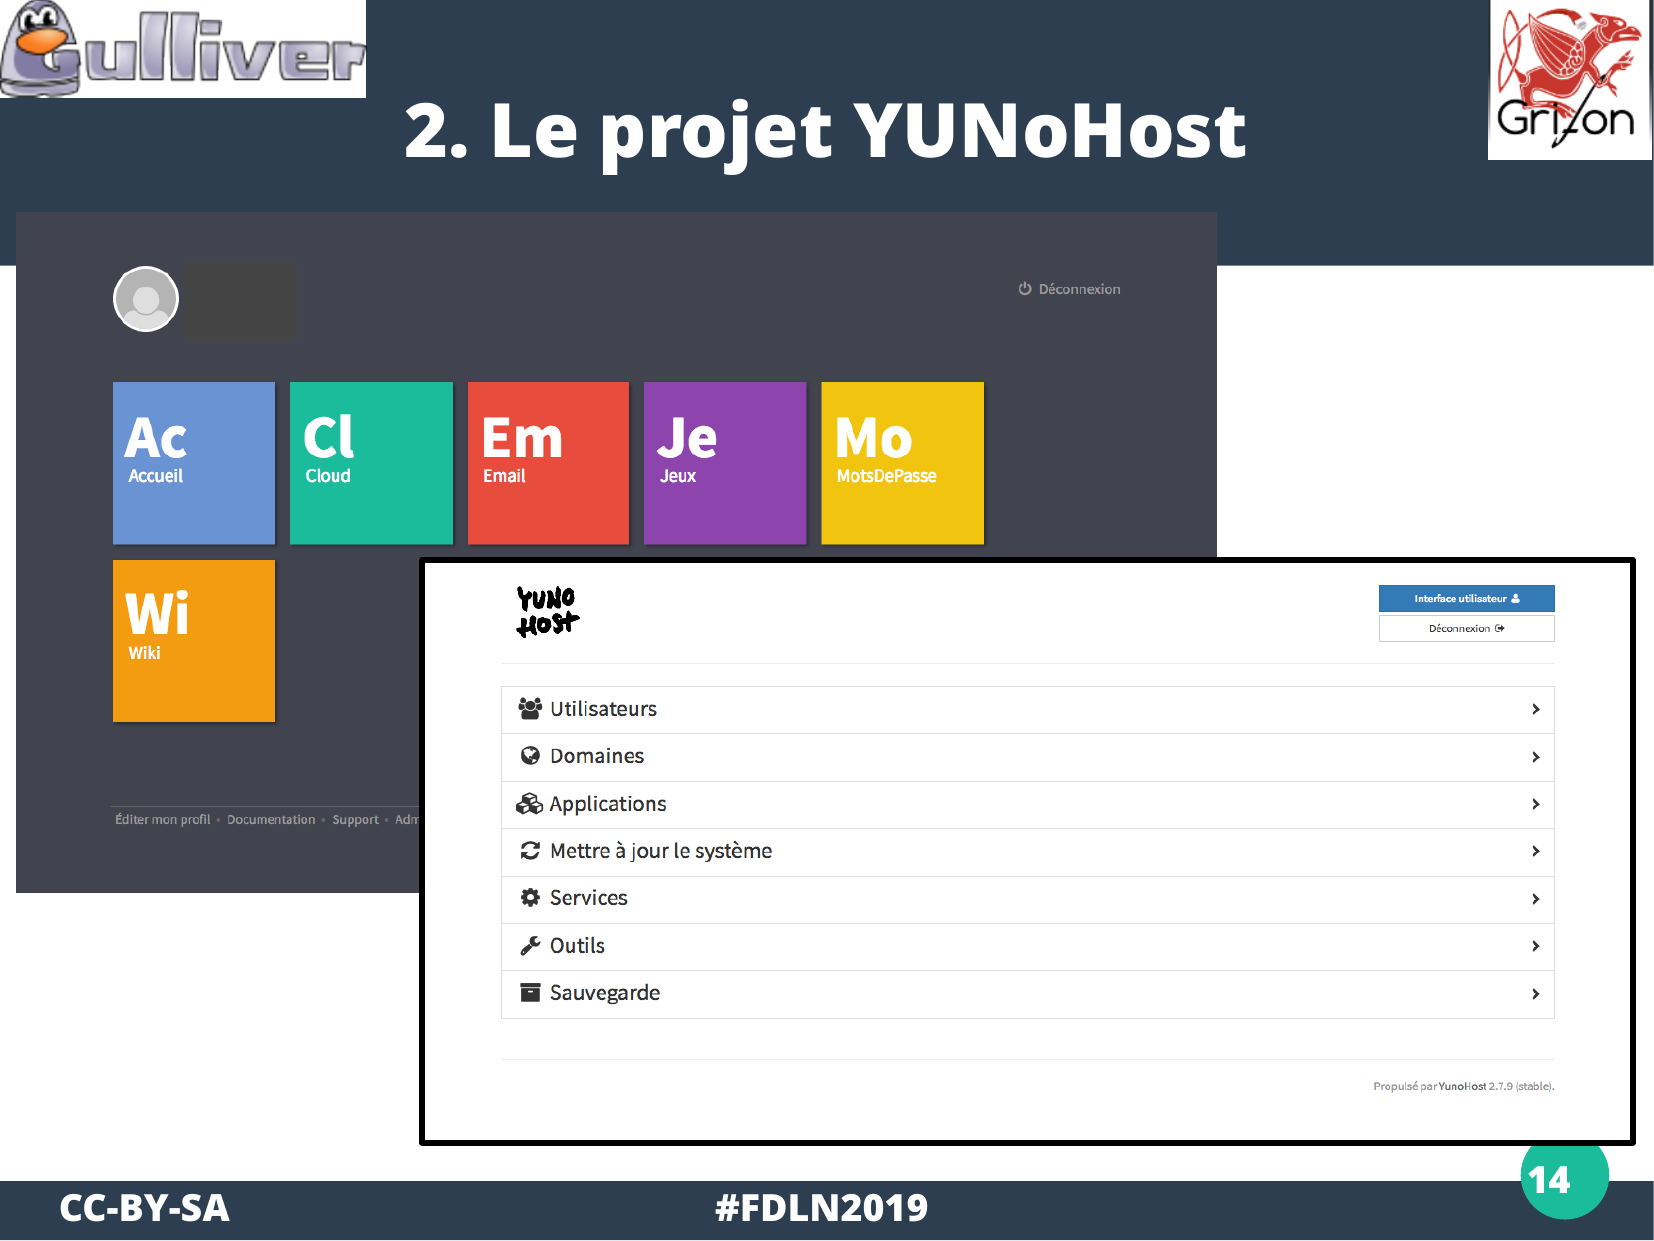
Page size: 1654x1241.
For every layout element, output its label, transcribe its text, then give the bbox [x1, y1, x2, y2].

picture [1488, 0, 1652, 160]
title 2. Le projet YUNoHost [59, 49, 1595, 207]
picture [0, 0, 367, 98]
picture [425, 562, 1630, 1140]
picture [16, 212, 1217, 893]
